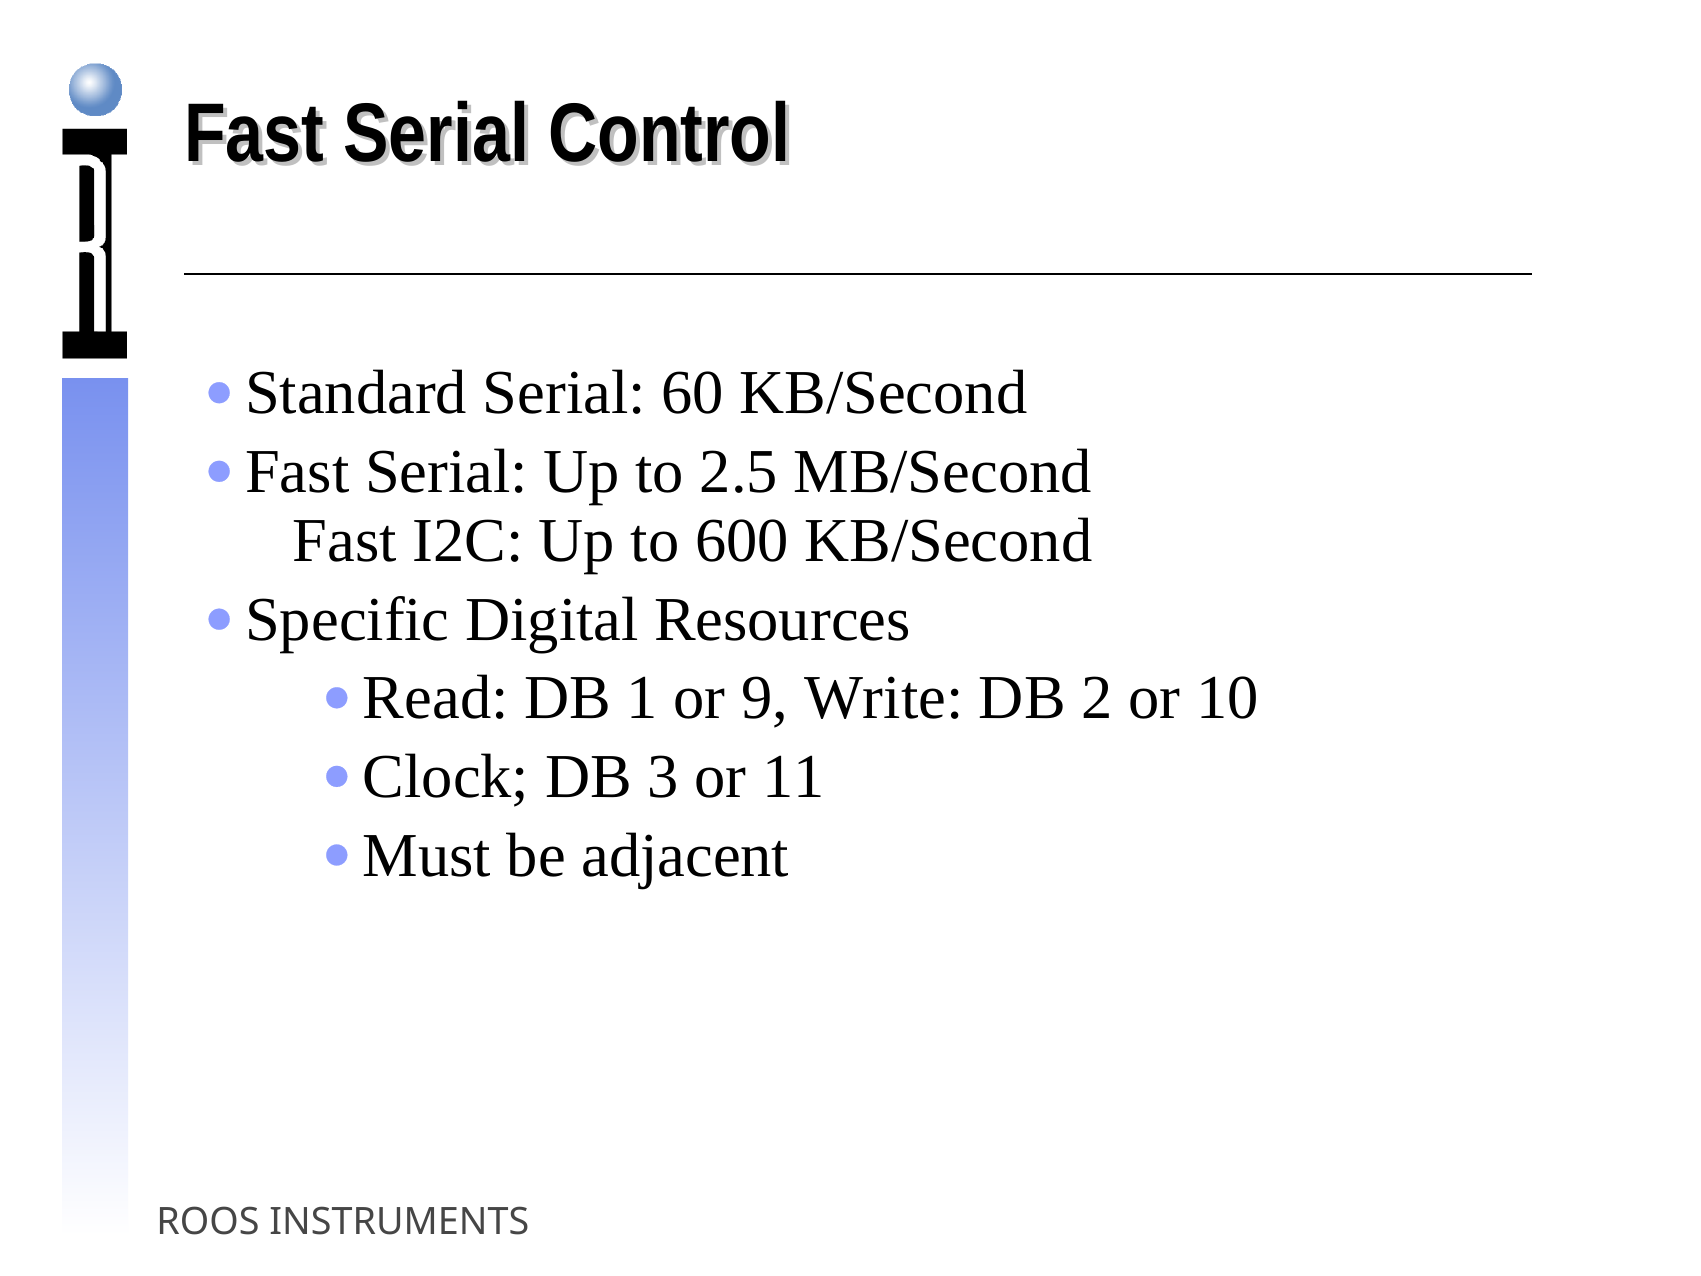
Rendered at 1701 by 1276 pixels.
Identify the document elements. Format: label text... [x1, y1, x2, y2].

text_box Standard Serial: 60 KB/Second Fast Serial: Up to 2.5 MB/Second Fast I2C: Up to 600 KB/Second Specific Digital Resources Read: DB 1 or 9, Write: DB 2 or 10 Clock; DB 3 or 11 Must be adjacent [192, 358, 1550, 979]
text_box Fast Serial Control [184, 92, 1539, 268]
